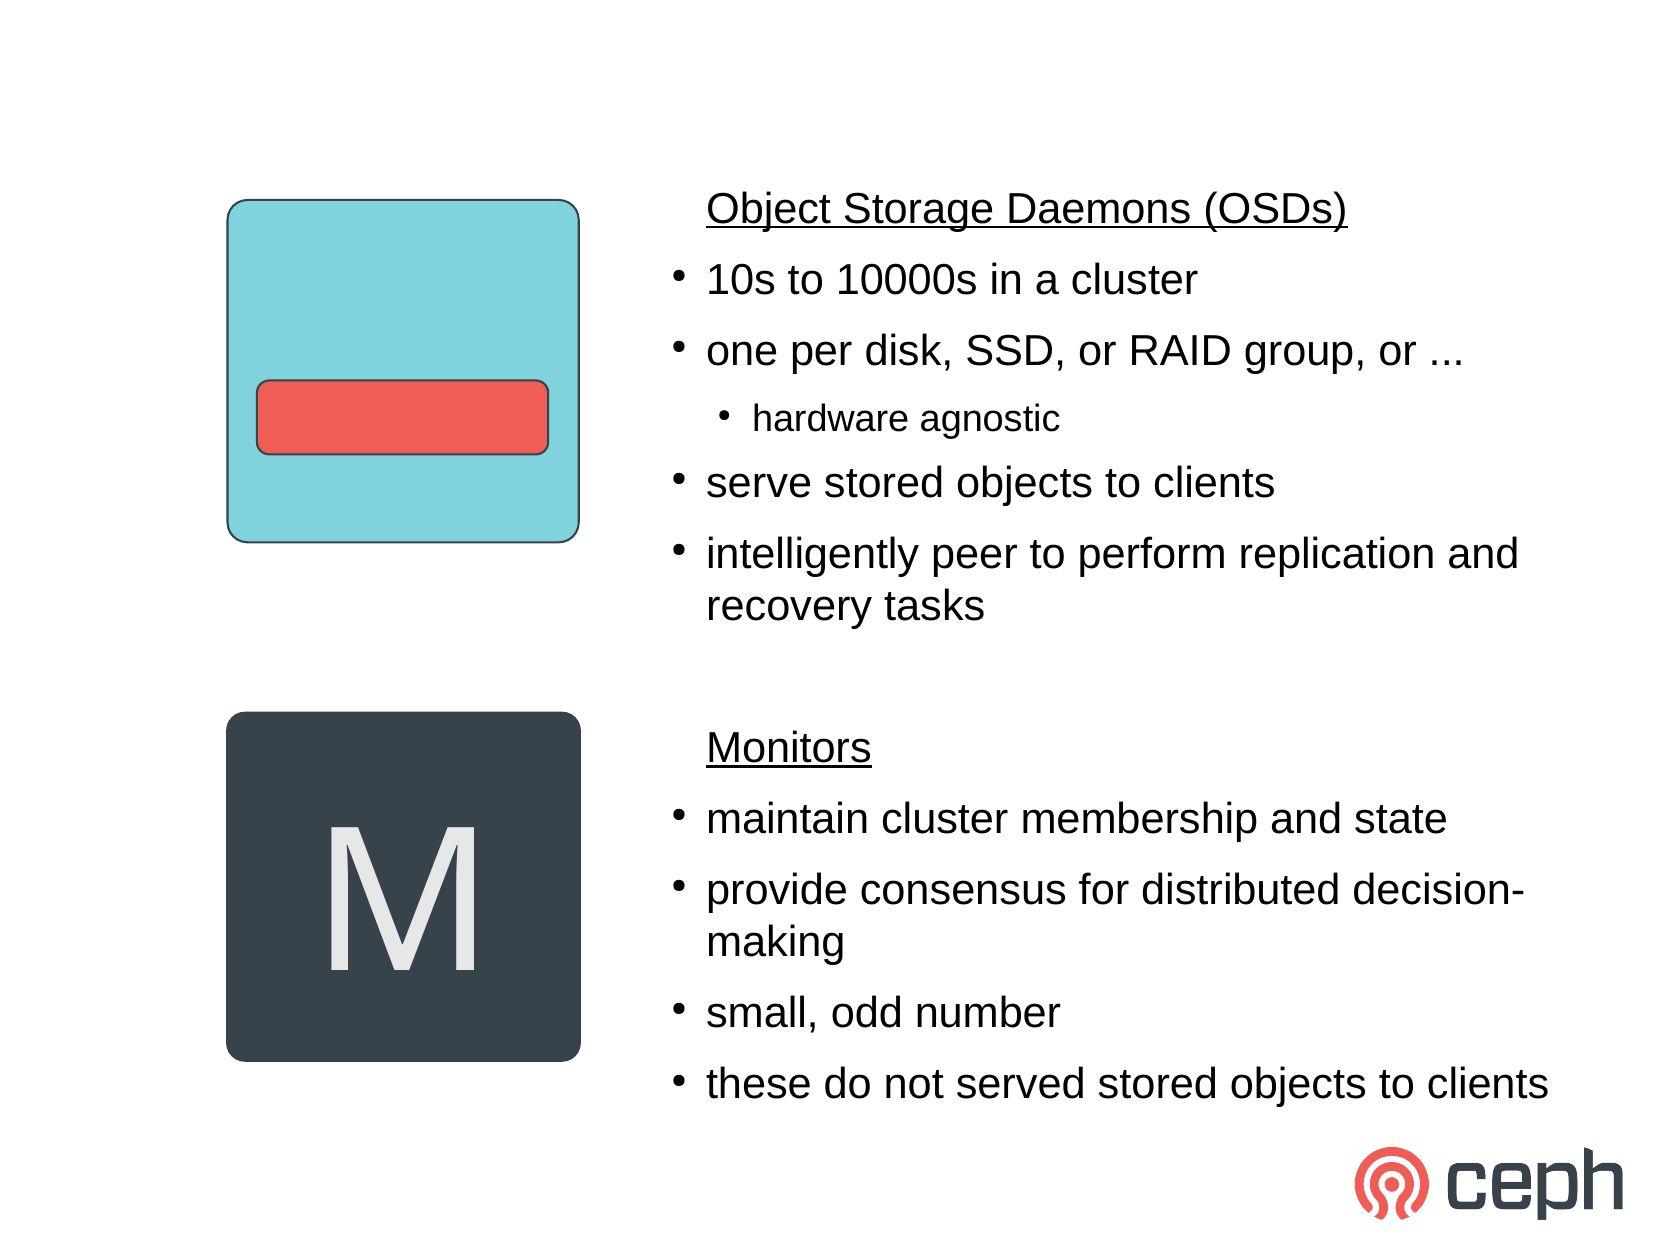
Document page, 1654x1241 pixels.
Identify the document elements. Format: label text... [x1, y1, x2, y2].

list Object Storage Daemons (OSDs) 10s to 10000s in a cluster one per disk, SSD, or RAID group, or ... hardware agnostic serve stored objects to clients intelligently peer to perform replication and recovery tasks Monitors maintain cluster membership and state provide consensus for distributed decision-making small, odd number these do not served stored objects to clients [660, 180, 1572, 1111]
picture [1308, 1100, 1654, 1241]
text_box M [228, 713, 579, 1060]
text_box [227, 199, 579, 543]
